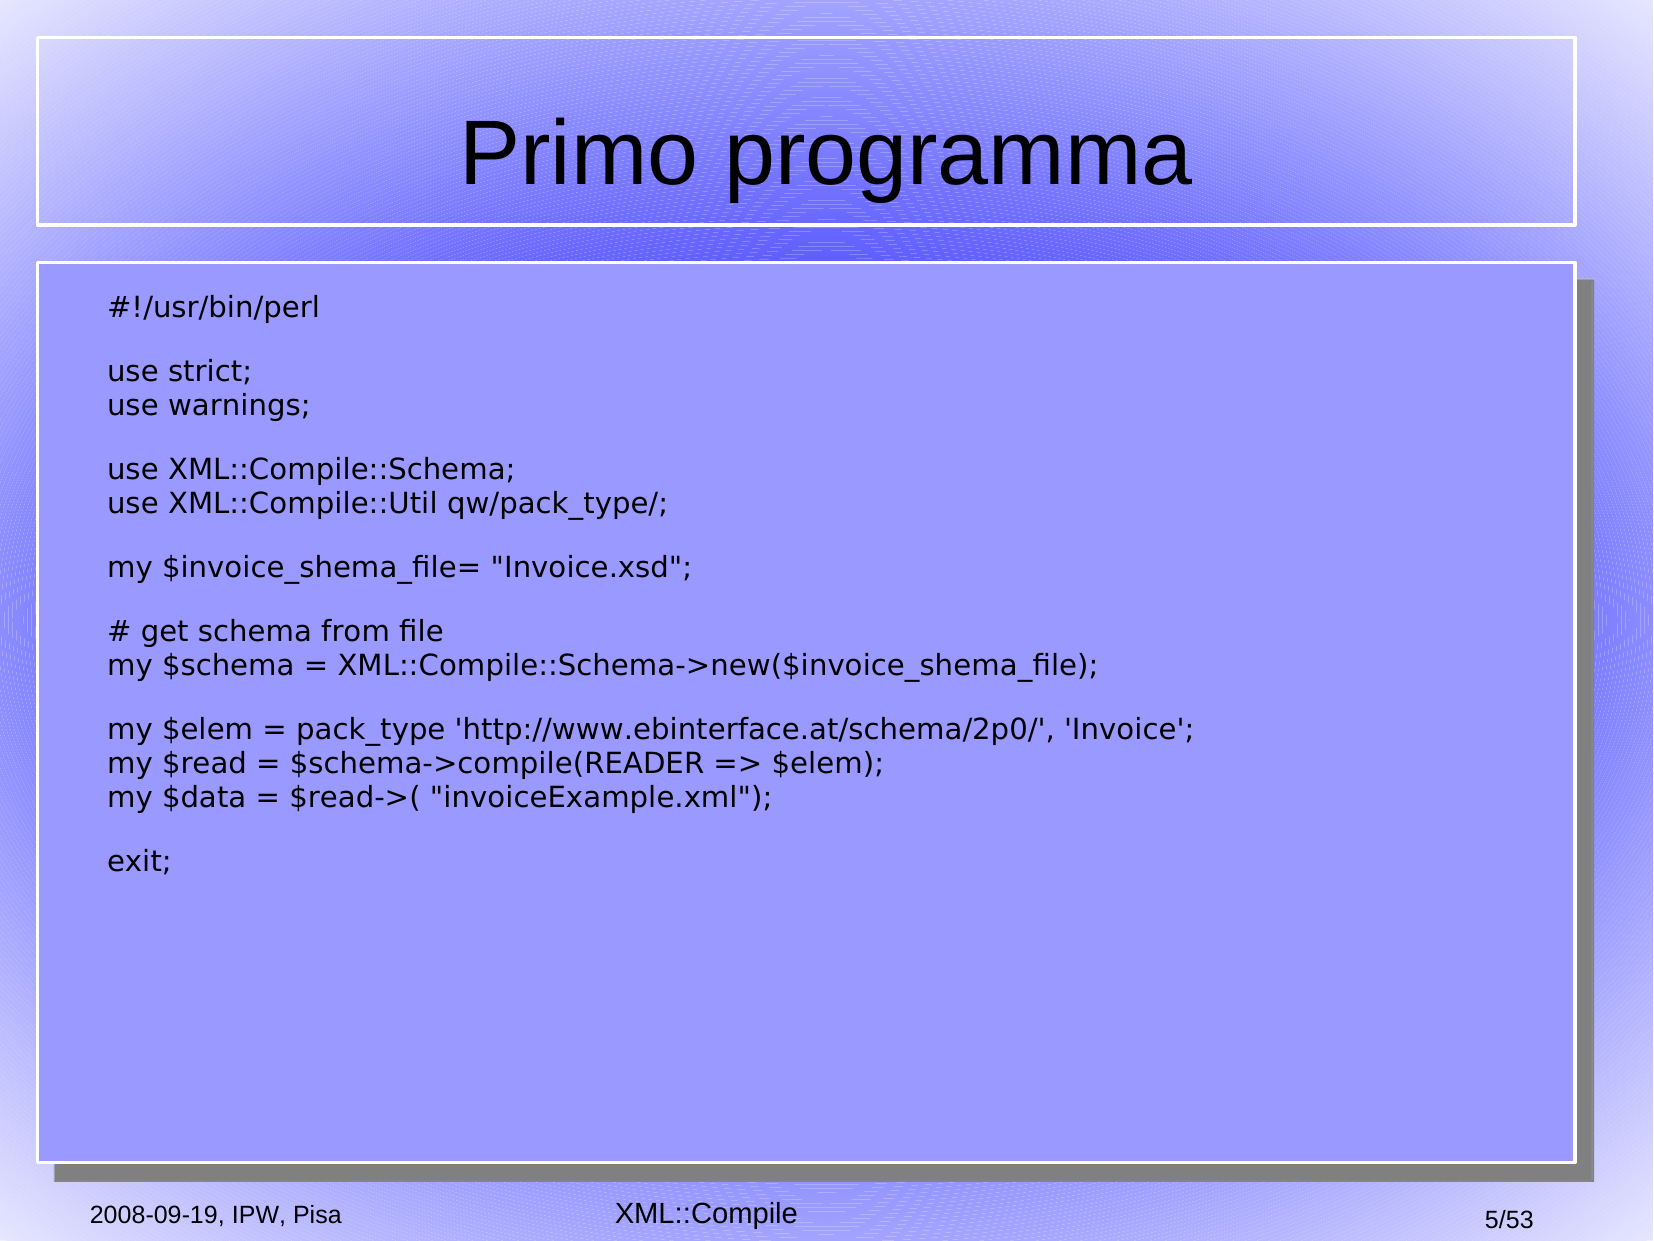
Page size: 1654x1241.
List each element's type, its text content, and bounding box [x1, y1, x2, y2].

list #!/usr/bin/perl use strict; use warnings; use XML::Compile::Schema; use XML::Compile::Util qw/pack_type/; my $invoice_shema_file= "Invoice.xsd"; # get schema from file my $schema = XML::Compile::Schema->new($invoice_shema_file); my $elem = pack_type 'http://www.ebinterface.at/schema/2p0/', 'Invoice'; my $read = $schema->compile(READER => $elem); my $data = $read->( "invoiceExample.xml"); exit; [82, 290, 1571, 1134]
title Primo programma [82, 49, 1571, 257]
